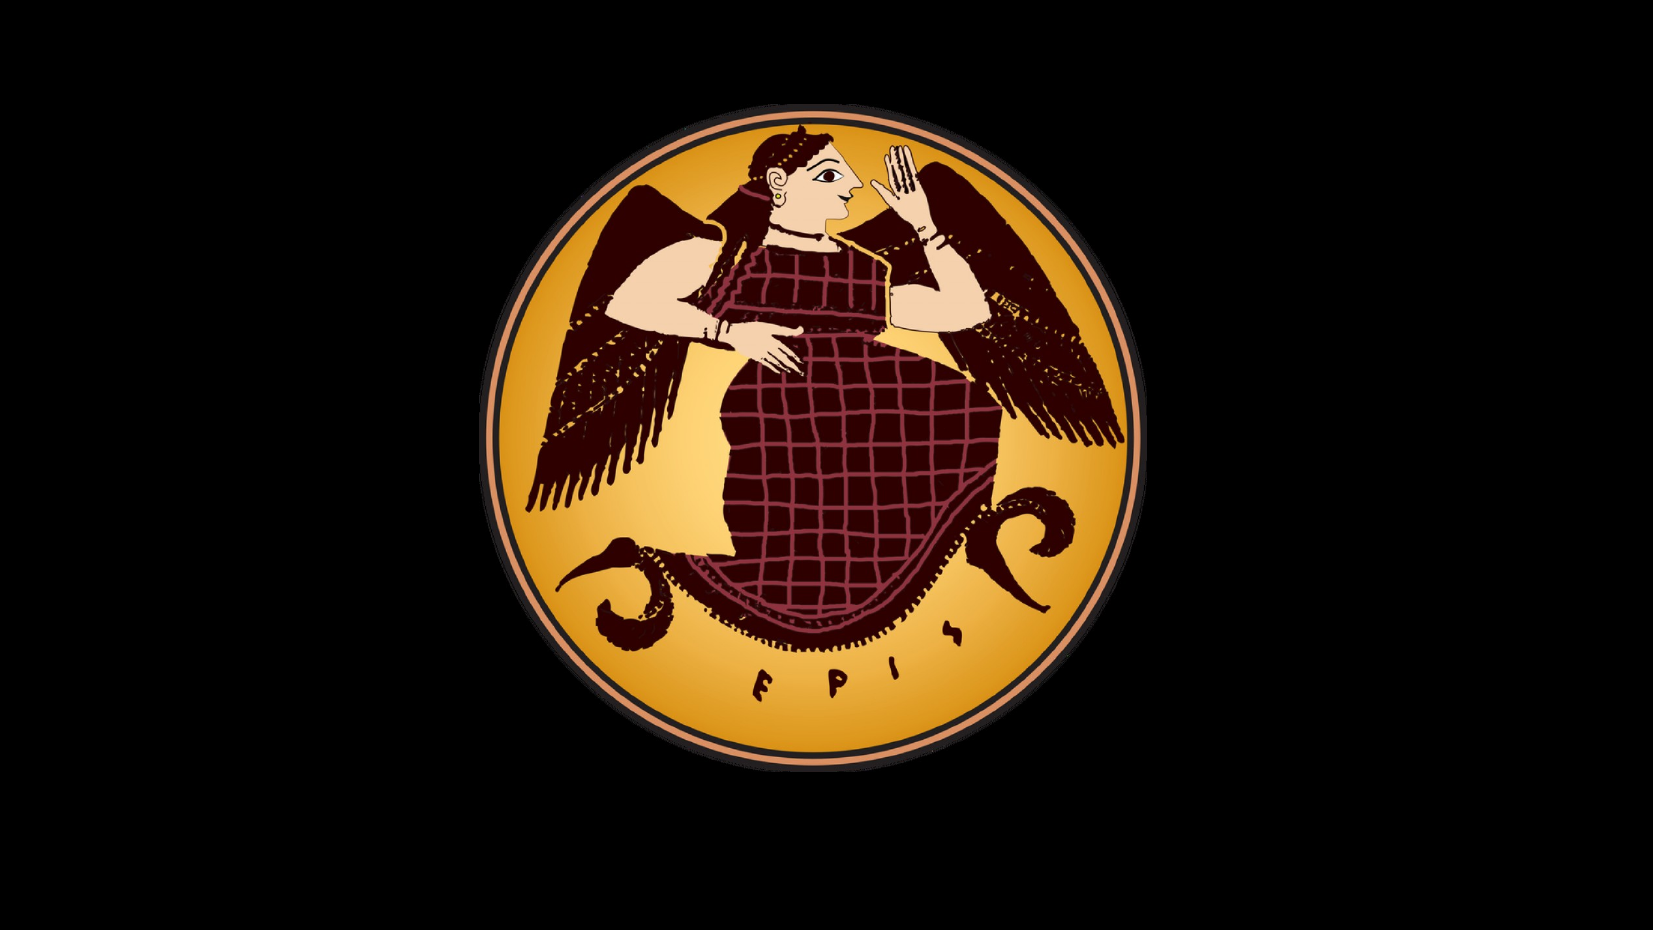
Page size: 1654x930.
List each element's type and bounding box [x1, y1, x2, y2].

picture [479, 104, 1147, 772]
